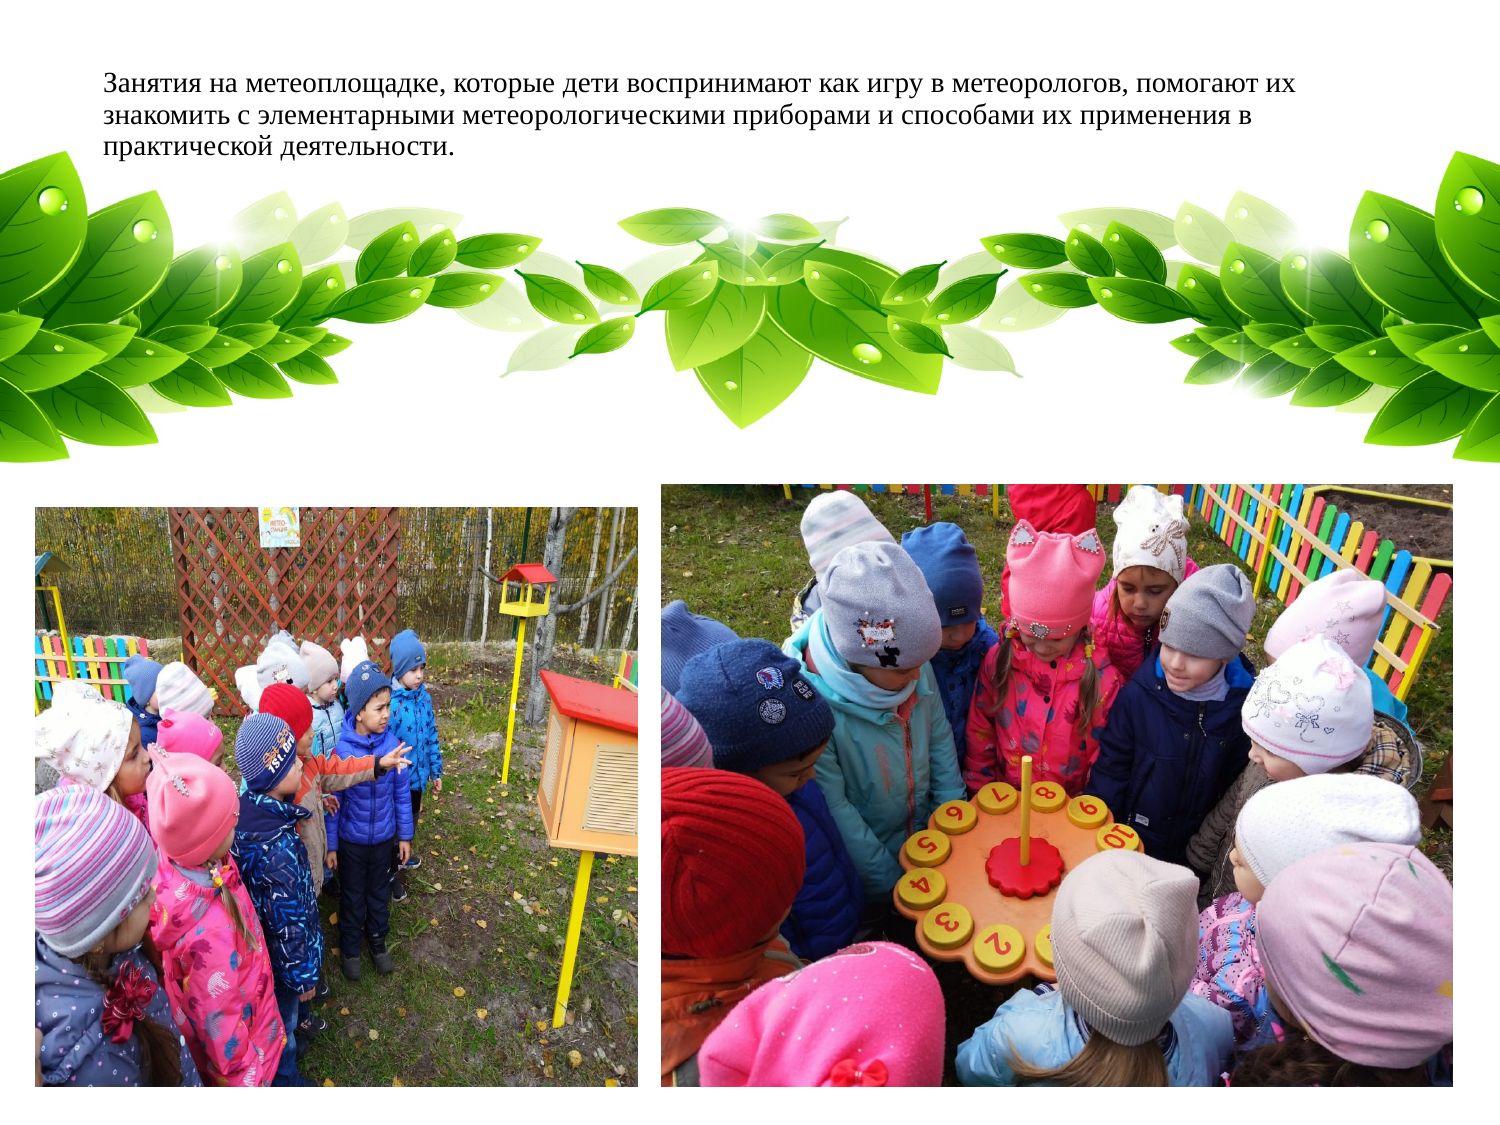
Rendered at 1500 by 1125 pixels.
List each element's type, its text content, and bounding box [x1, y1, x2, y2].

picture [35, 507, 638, 1087]
title Занятия на метеоплощадке, которые дети воспринимают как игру в метеорологов, помогают их знакомить с элементарными метеорологическими приборами и способами их применения в практической деятельности. [103, 50, 1397, 180]
picture [661, 484, 1453, 1087]
